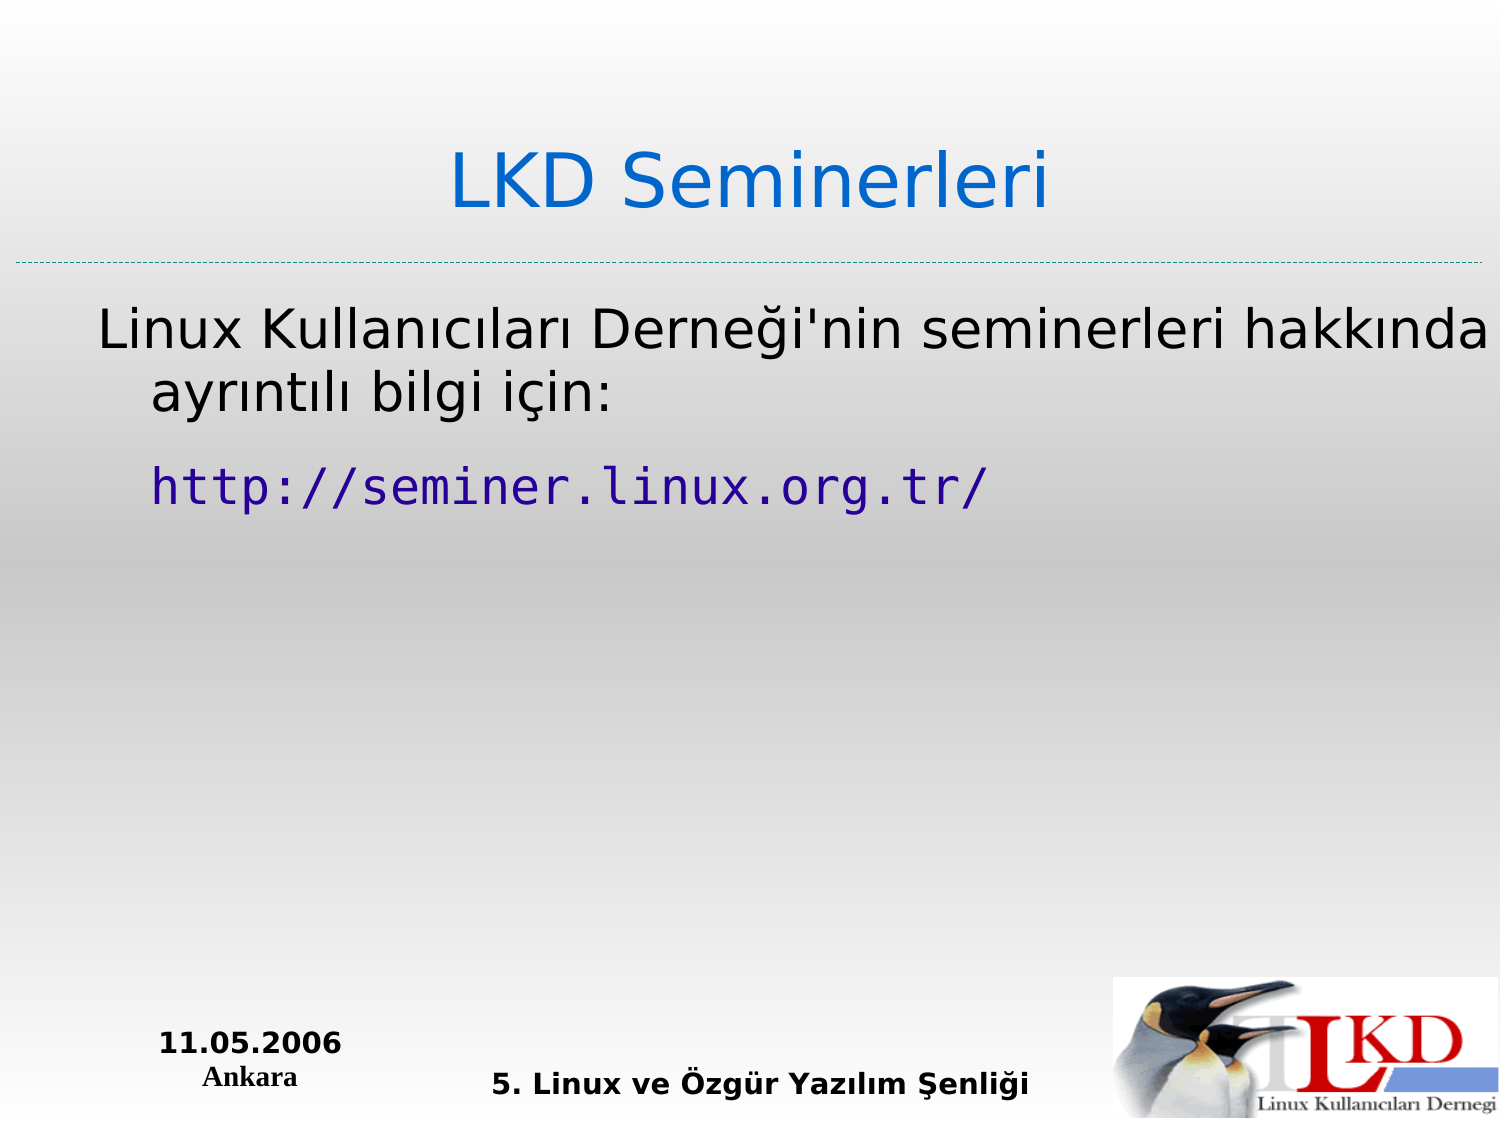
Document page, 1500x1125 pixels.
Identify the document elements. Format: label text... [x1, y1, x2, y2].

title LKD Seminerleri [0, 0, 1500, 225]
list Linux Kullanıcıları Derneği'nin seminerleri hakkında ayrıntılı bilgi için: http://seminer.linux.org.tr/ [0, 297, 1500, 975]
picture [1113, 977, 1499, 1118]
